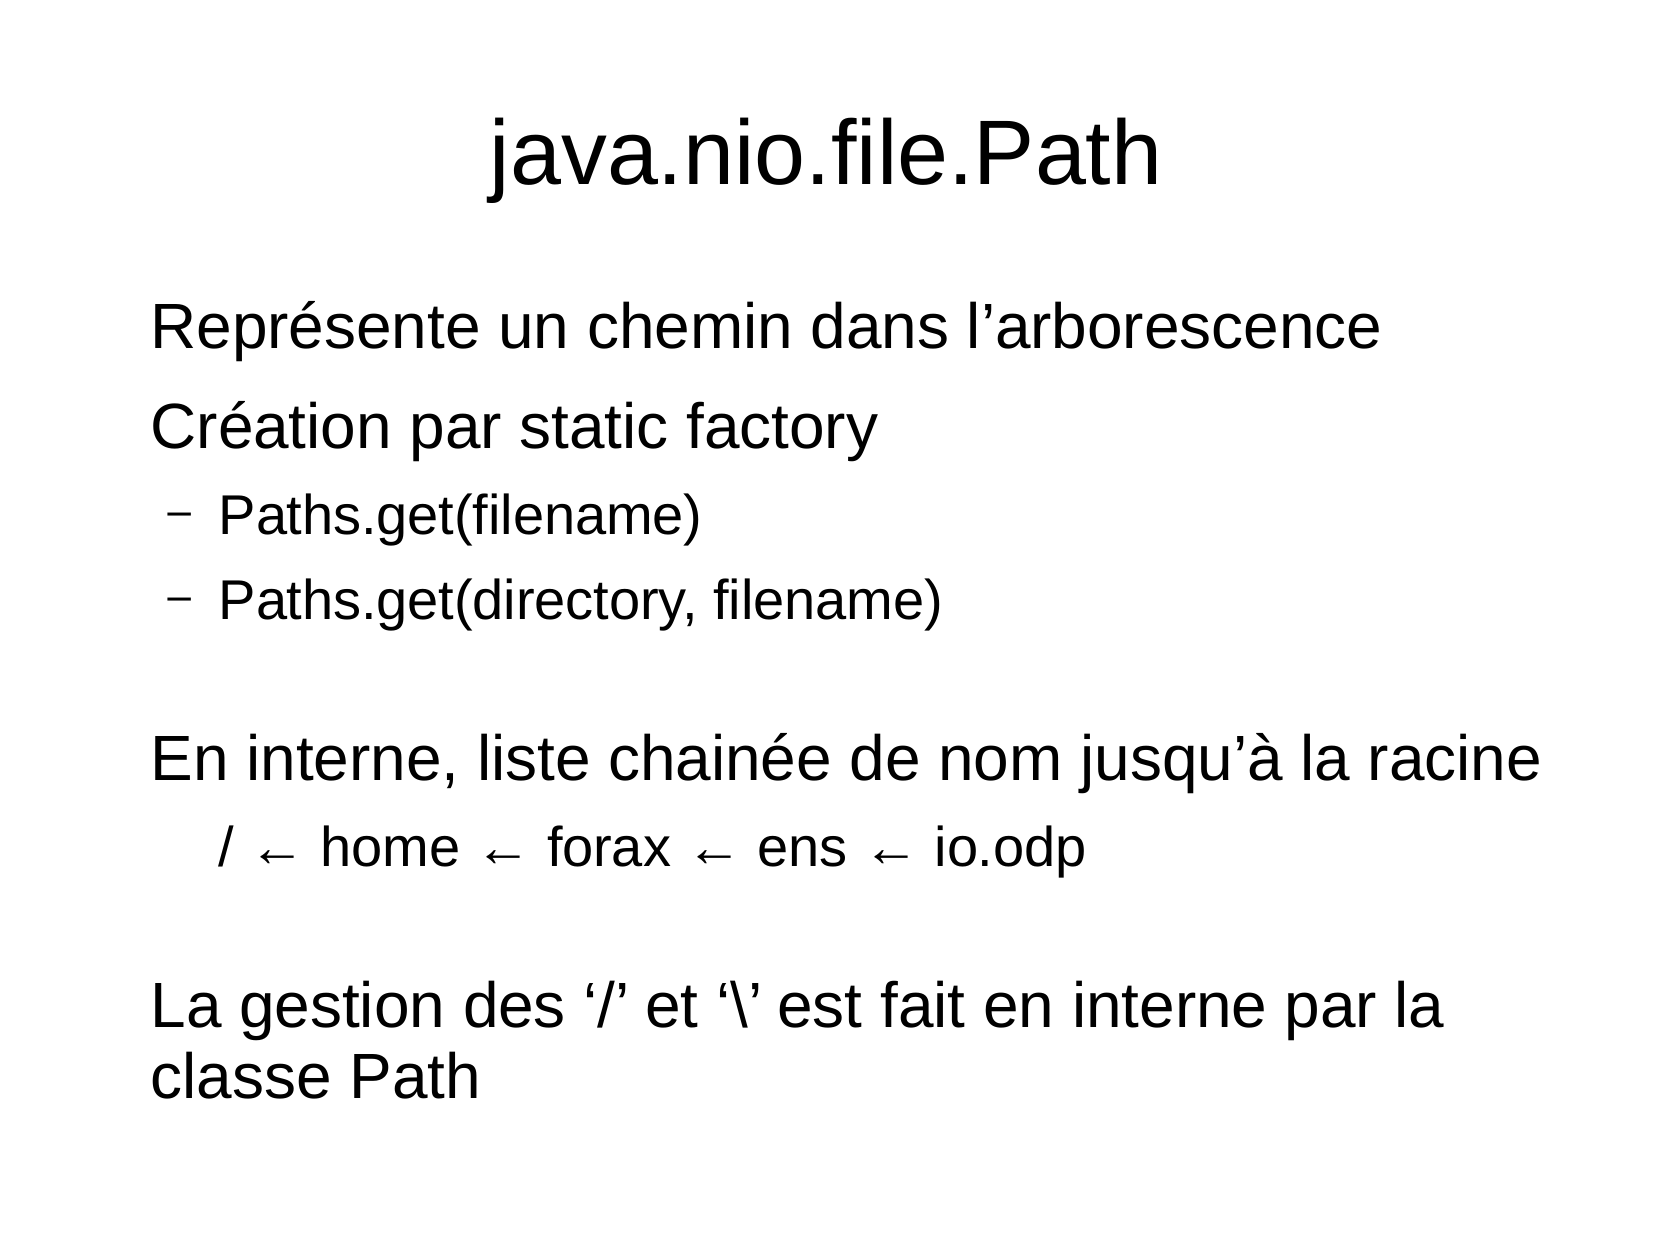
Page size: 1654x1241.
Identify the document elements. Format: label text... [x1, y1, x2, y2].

title java.nio.file.Path [82, 49, 1571, 257]
list Représente un chemin dans l’arborescence Création par static factory Paths.get(filename) Paths.get(directory, filename) En interne, liste chainée de nom jusqu’à la racine / ← home ← forax ← ens ← io.odp La gestion des ‘/’ et ‘\’ est fait en interne par la classe Path [82, 290, 1571, 1126]
